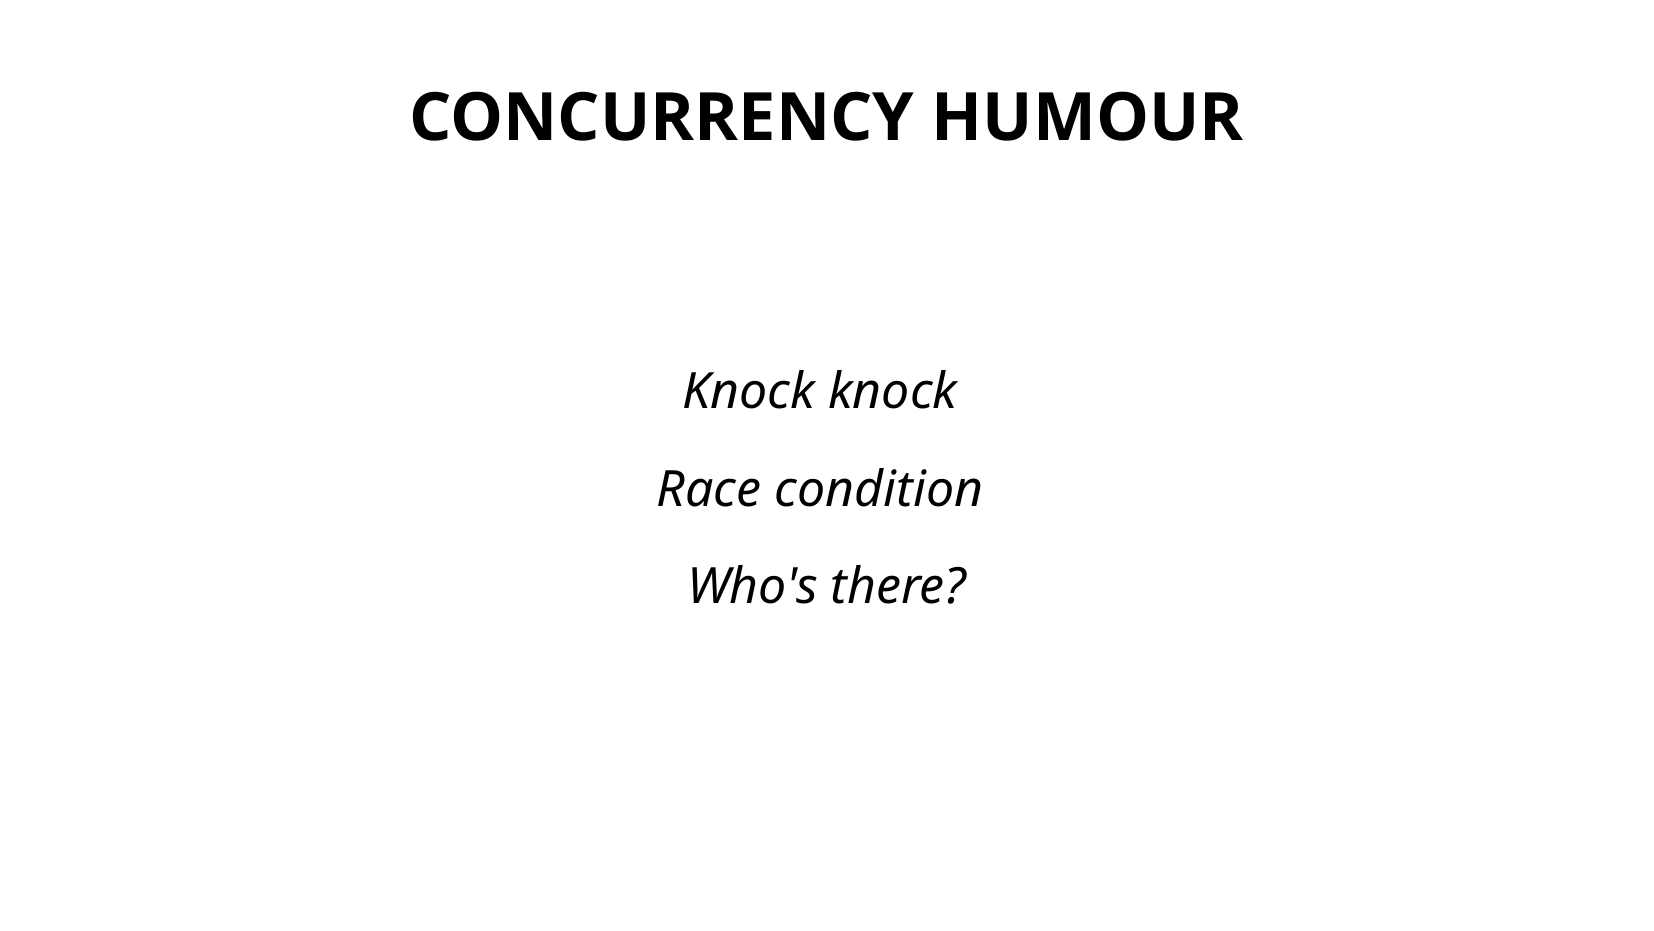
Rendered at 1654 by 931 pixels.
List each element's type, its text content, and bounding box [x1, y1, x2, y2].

title CONCURRENCY HUMOUR [82, 36, 1571, 193]
list Knock knock Race condition Who's there? [82, 217, 1571, 757]
